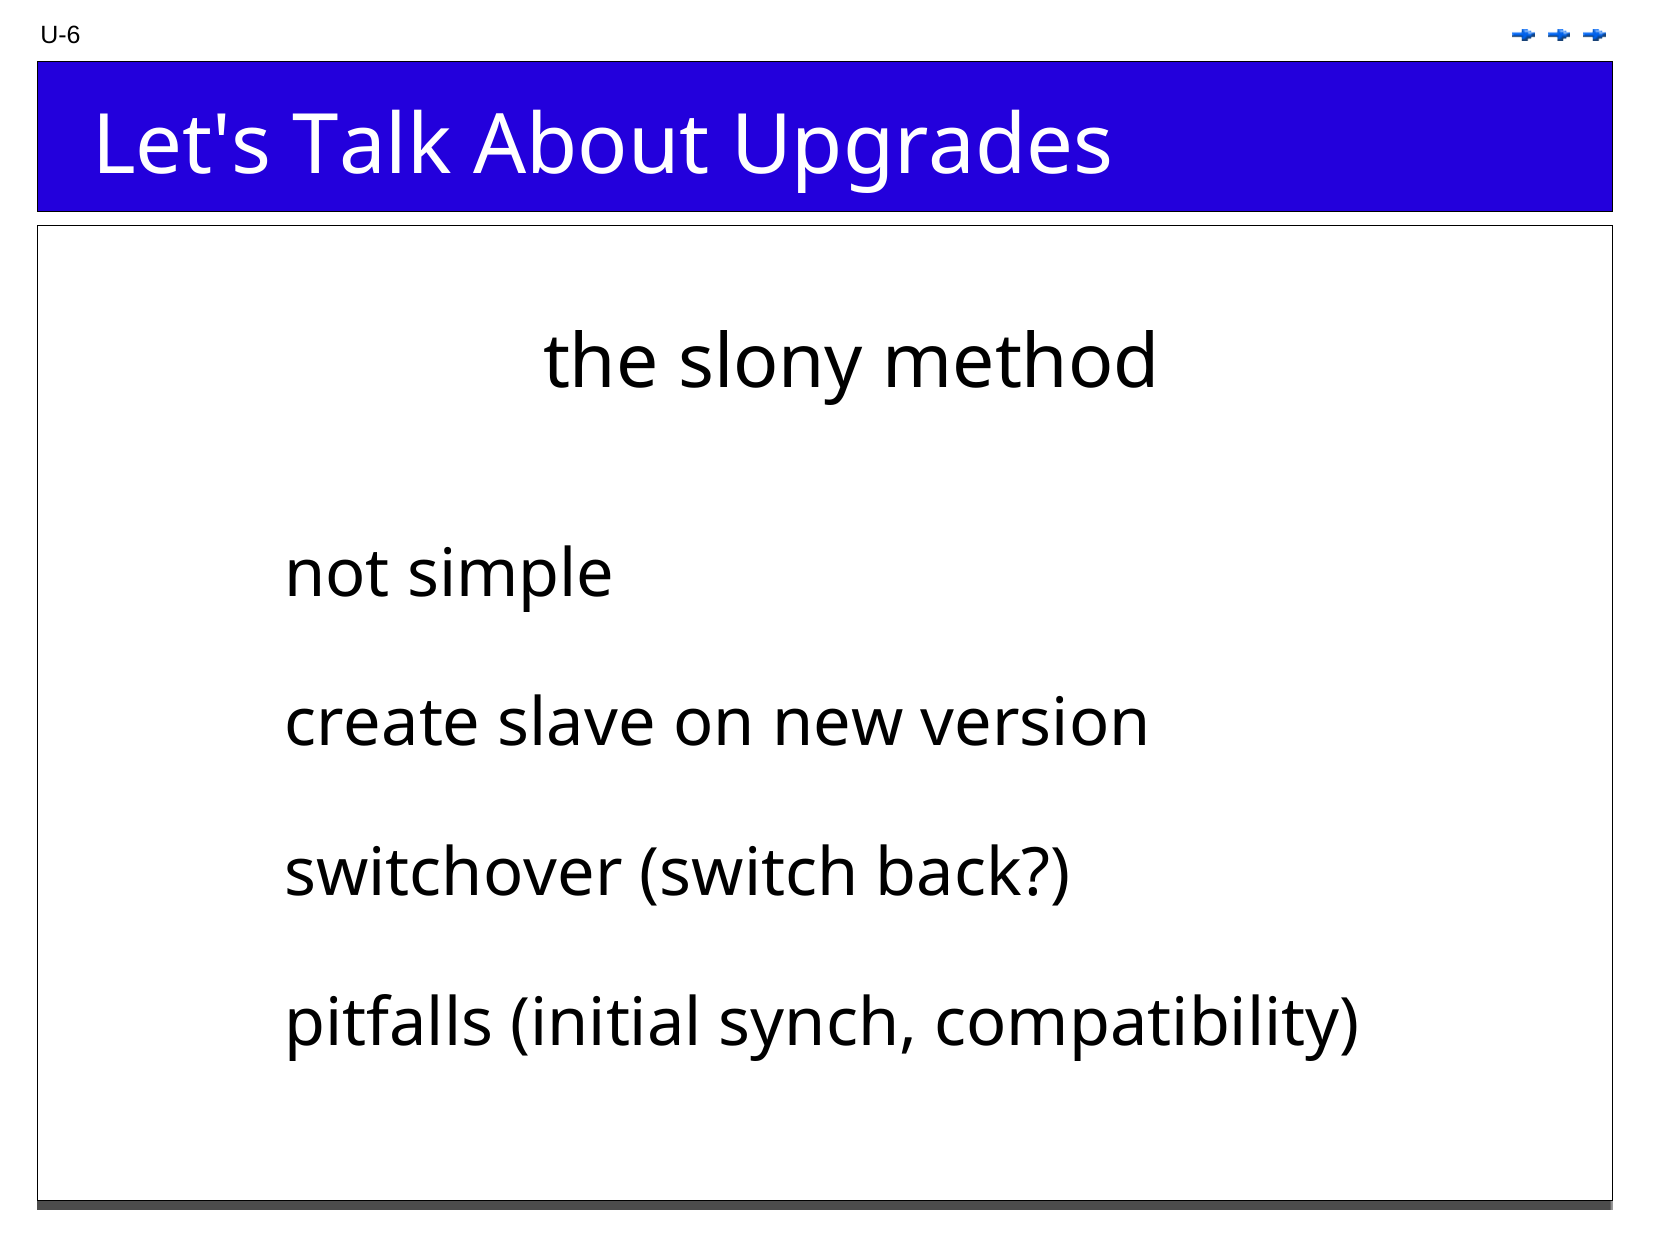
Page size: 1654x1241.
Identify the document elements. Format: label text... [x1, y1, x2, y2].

picture [1512, 29, 1535, 41]
picture [1548, 29, 1570, 41]
text_box Let's Talk About Upgrades [77, 77, 1055, 193]
text_box [37, 61, 1613, 212]
text_box not simple create slave on new version switchover (switch back?) pitfalls (initial synch, compatibility) [252, 517, 1402, 1032]
picture [1583, 29, 1606, 41]
text_box [37, 225, 1613, 1201]
text_box the slony method [528, 300, 1126, 405]
text_box U-6 [25, 13, 151, 70]
